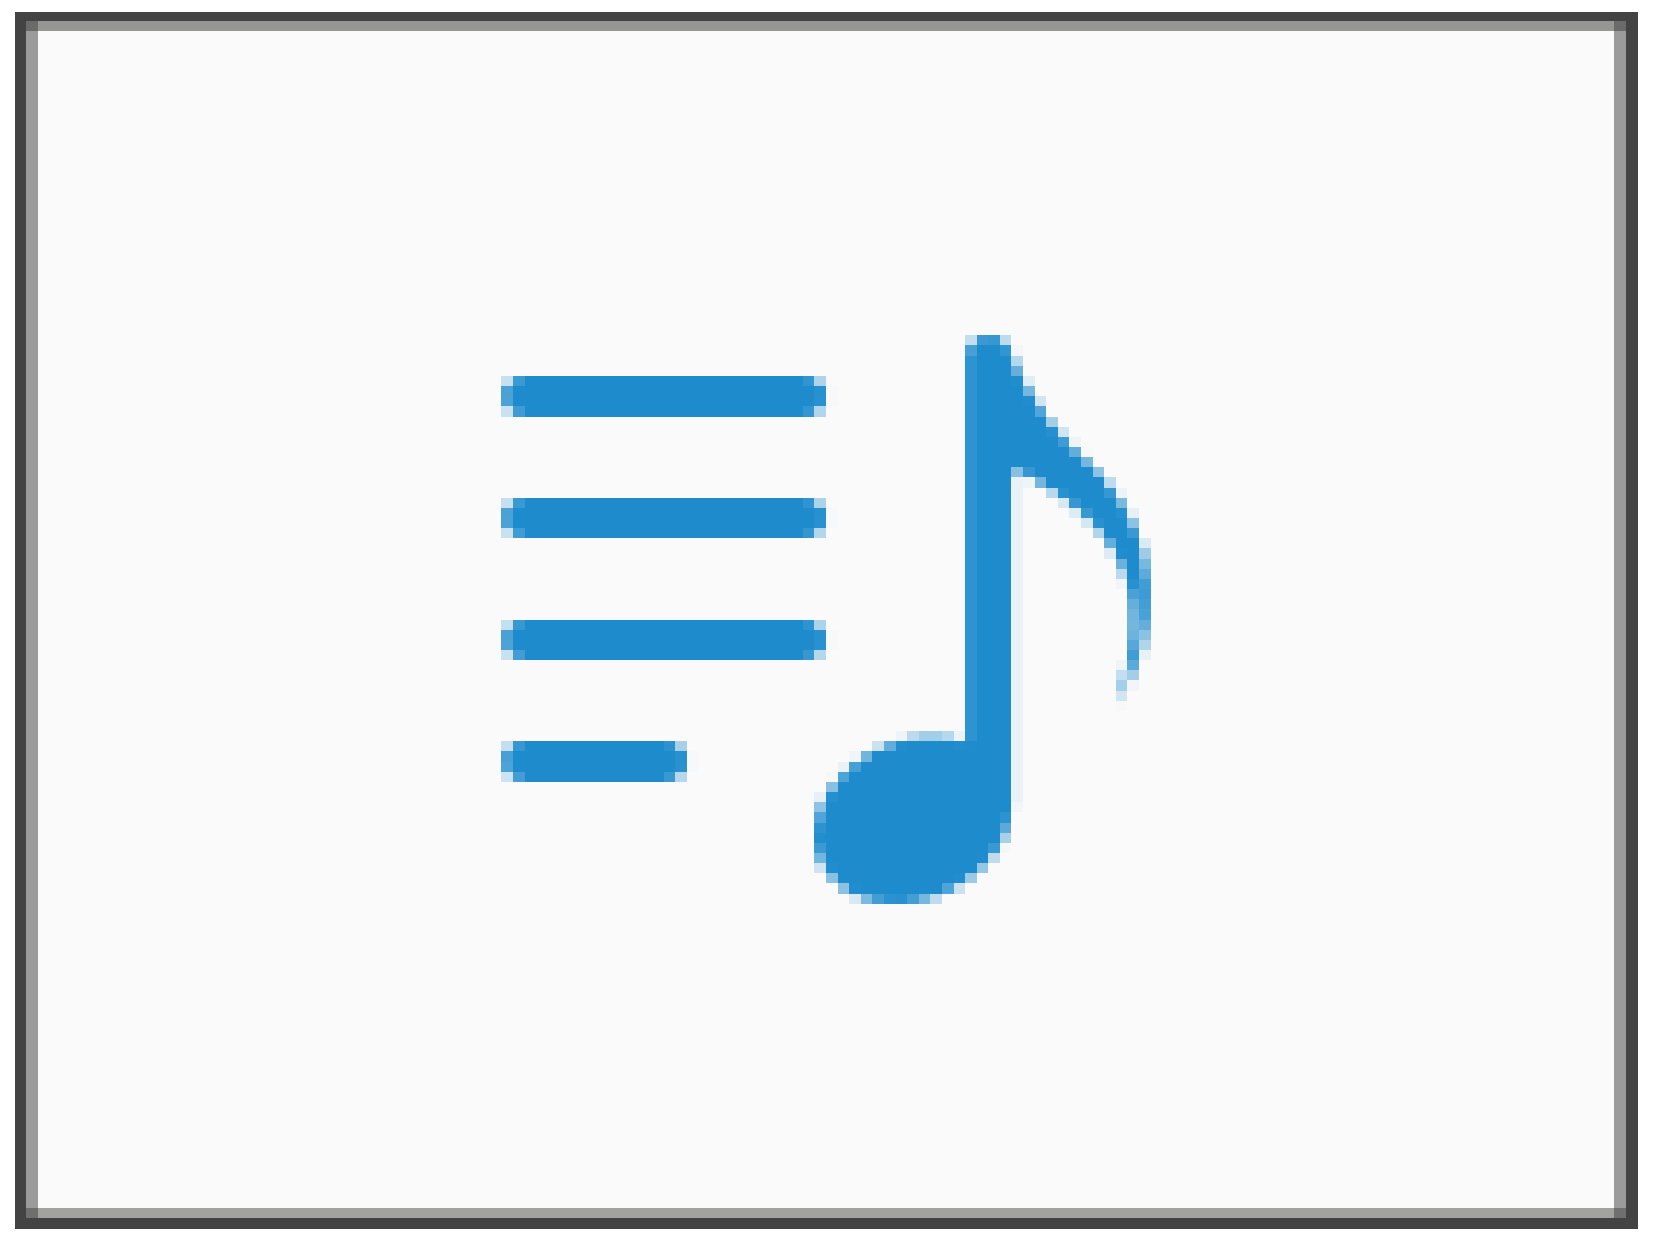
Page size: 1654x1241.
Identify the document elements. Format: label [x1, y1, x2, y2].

text_box [14, 11, 1639, 1230]
